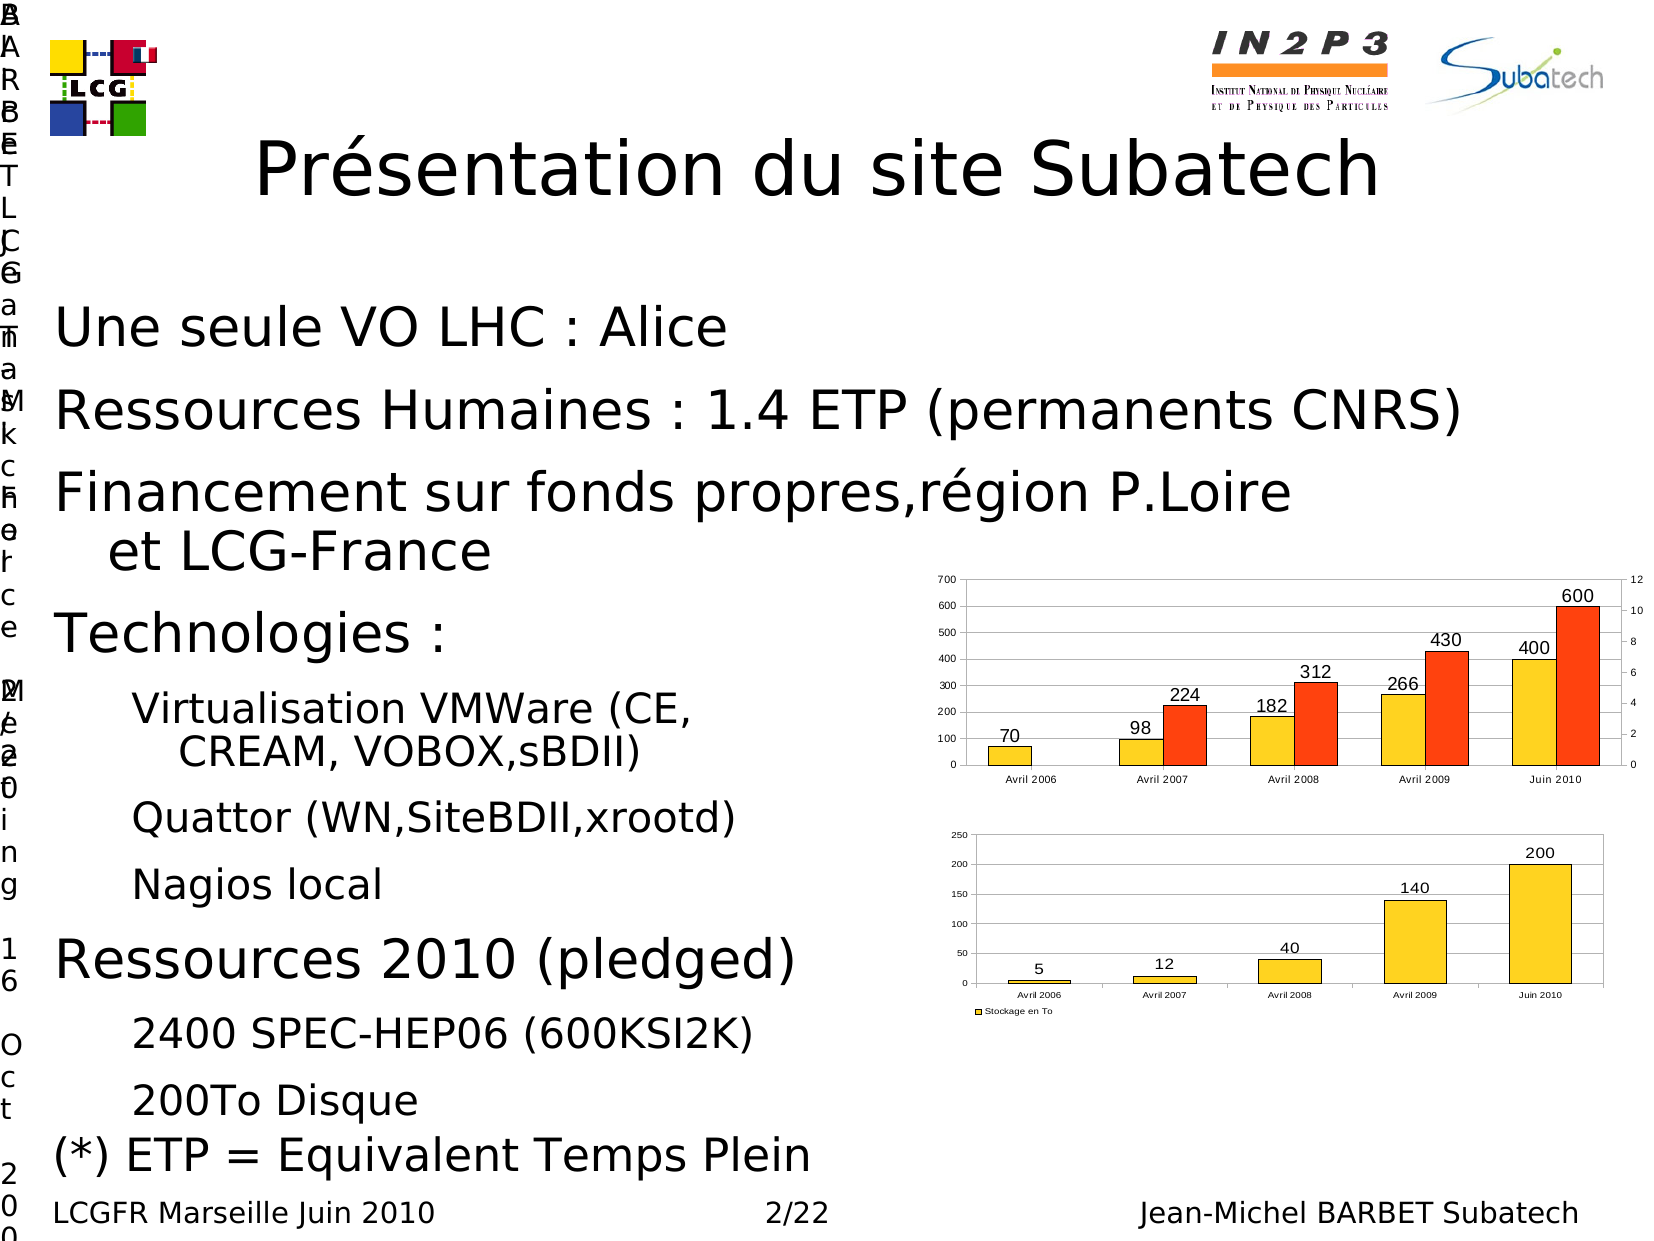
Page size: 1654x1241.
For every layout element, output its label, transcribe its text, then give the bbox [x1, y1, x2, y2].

list Une seule VO LHC : Alice Ressources Humaines : 1.4 ETP (permanents CNRS) Financement sur fonds propres,région P.Loire et LCG-France Technologies : Virtualisation VMWare (CE, CREAM, VOBOX,sBDII) Quattor (WN,SiteBDII,xrootd) Nagios local Ressources 2010 (pledged) 2400 SPEC-HEP06 (600KSI2K) 200To Disque [37, 300, 1651, 1129]
picture [50, 40, 159, 136]
chart [937, 825, 1647, 1084]
text_box (*) ETP = Equivalent Temps Plein [37, 1124, 814, 1163]
title Présentation du site Subatech [112, 75, 1525, 267]
picture [937, 573, 1647, 788]
picture [1210, 21, 1388, 75]
picture [1425, 37, 1603, 116]
